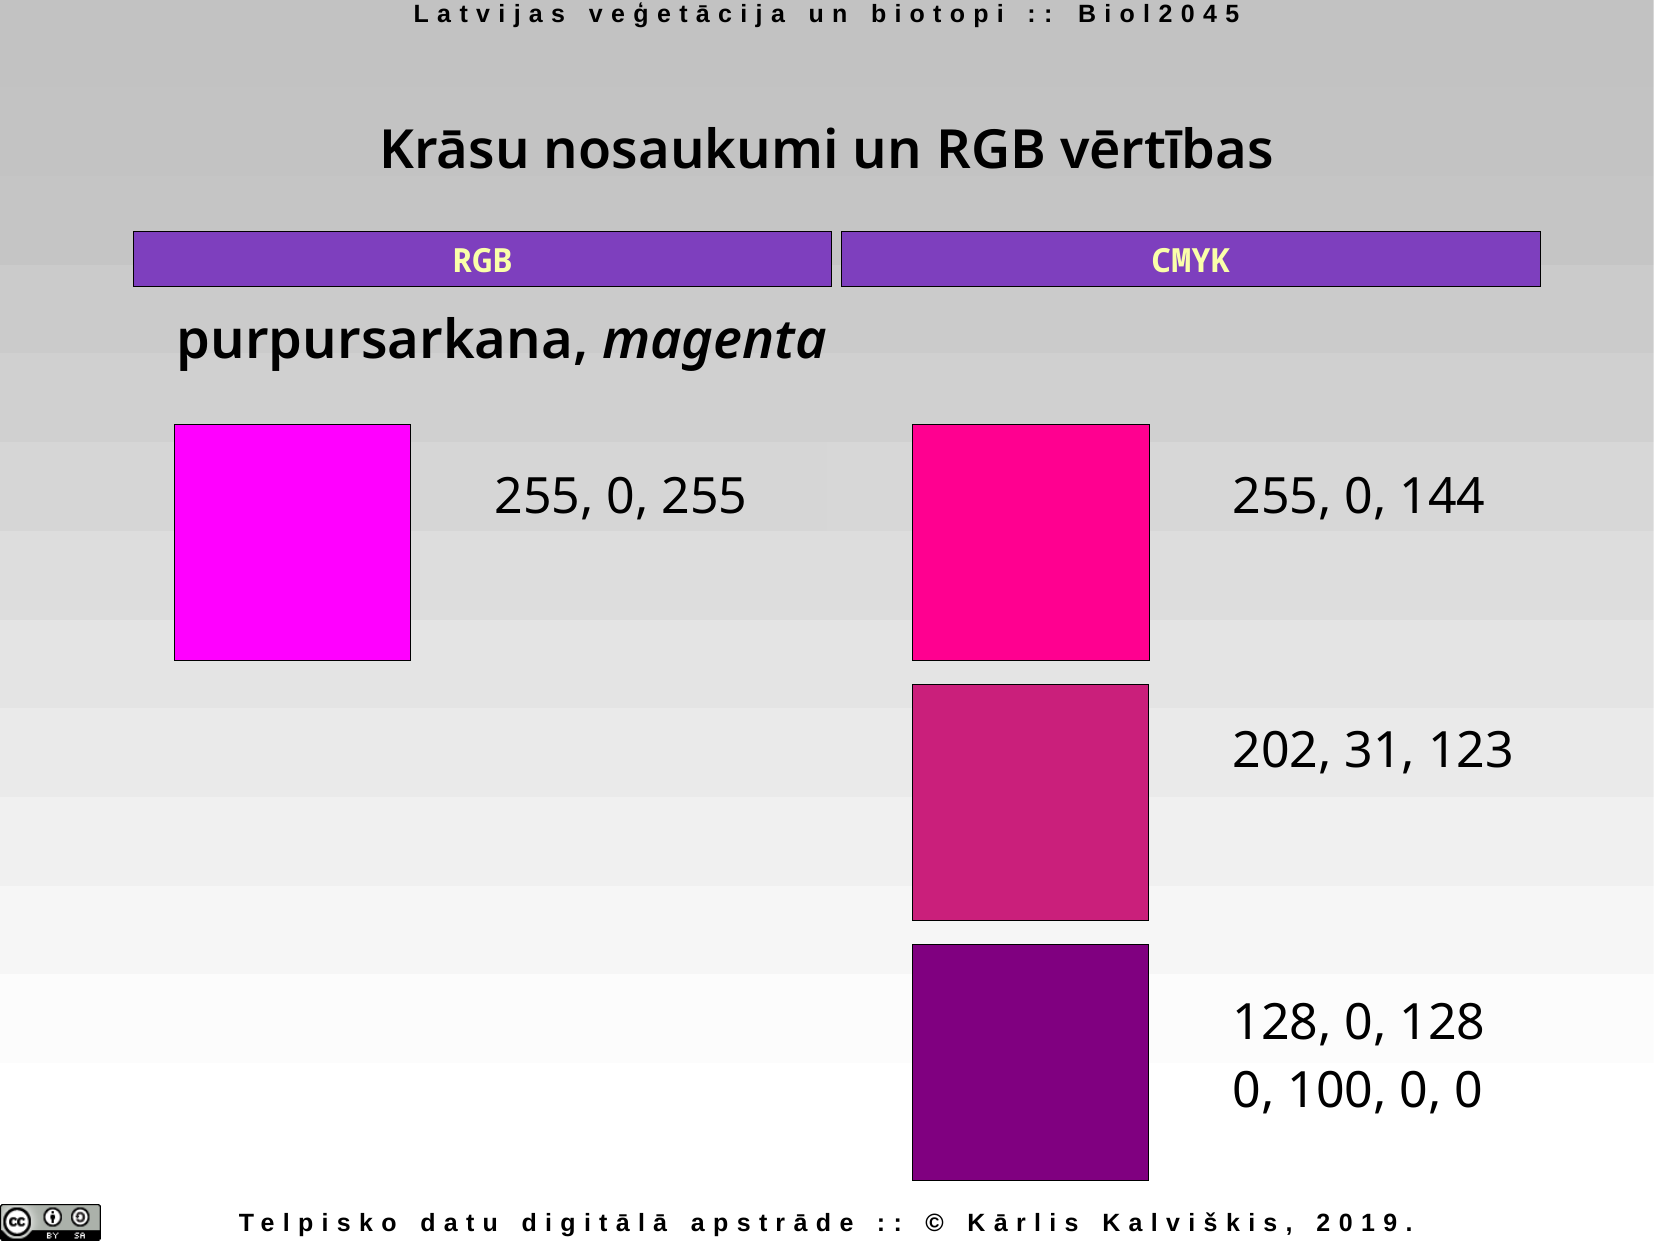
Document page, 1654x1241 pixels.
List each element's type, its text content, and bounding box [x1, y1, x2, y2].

text_box 255, 0, 144 [1232, 460, 1463, 516]
text_box [912, 944, 1149, 1181]
text_box CMYK [841, 231, 1541, 287]
text_box purpursarkana, magenta [176, 286, 1251, 389]
picture [0, 0, 1654, 1241]
text_box 255, 0, 255 [494, 460, 721, 516]
text_box [912, 684, 1149, 921]
title Krāsu nosaukumi un RGB vērtības [29, 49, 1625, 245]
text_box 202, 31, 123 [1232, 714, 1483, 770]
text_box [912, 424, 1150, 661]
text_box 128, 0, 128 0, 100, 0, 0 [1232, 986, 1473, 1042]
text_box [174, 424, 411, 661]
text_box RGB [133, 231, 832, 287]
